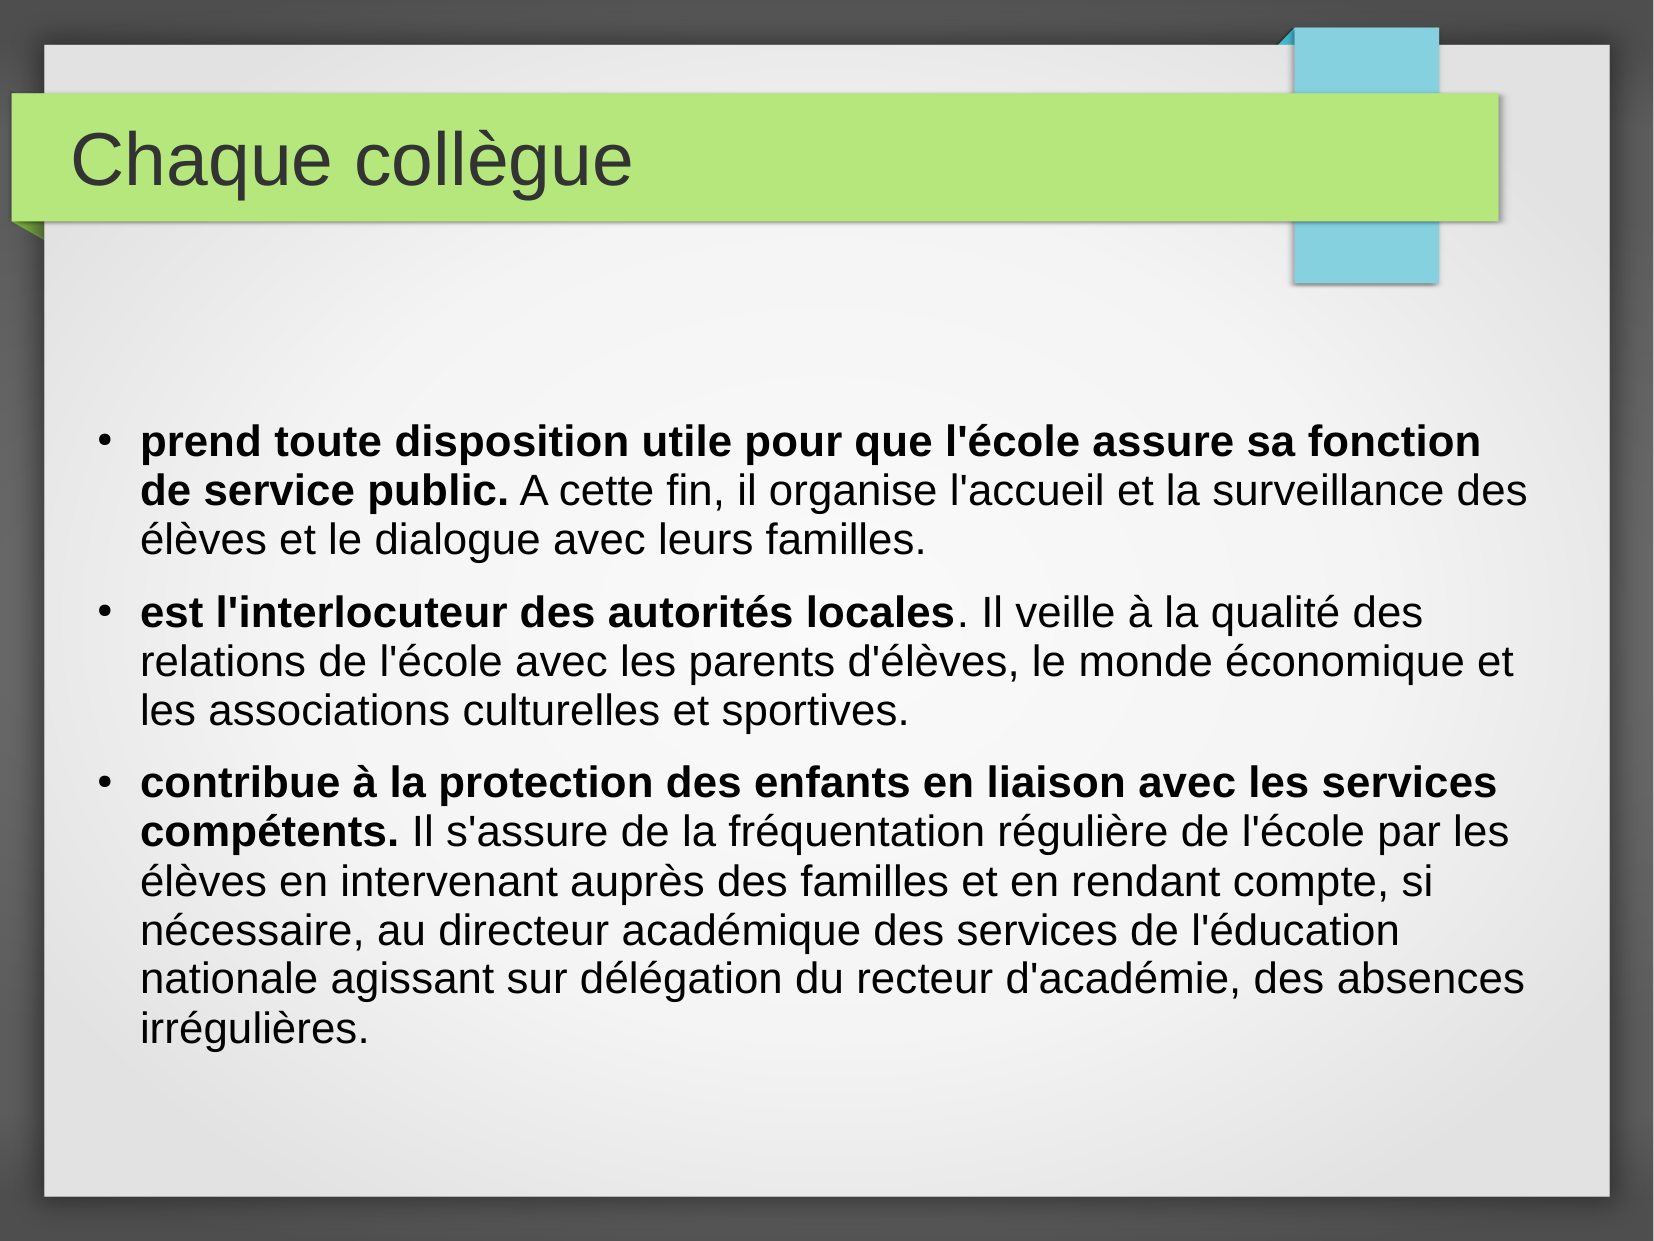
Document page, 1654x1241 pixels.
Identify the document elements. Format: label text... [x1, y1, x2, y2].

list prend toute disposition utile pour que l'école assure sa fonction de service public. A cette fin, il organise l'accueil et la surveillance des élèves et le dialogue avec leurs familles. est l'interlocuteur des autorités locales. Il veille à la qualité des relations de l'école avec les parents d'élèves, le monde économique et les associations culturelles et sportives. contribue à la protection des enfants en liaison avec les services compétents. Il s'assure de la fréquentation régulière de l'école par les élèves en intervenant auprès des familles et en rendant compte, si nécessaire, au directeur académique des services de l'éducation nationale agissant sur délégation du recteur d'académie, des absences irrégulières. [82, 343, 1538, 1063]
title Chaque collègue [70, 106, 1229, 213]
picture [0, 0, 1654, 1241]
